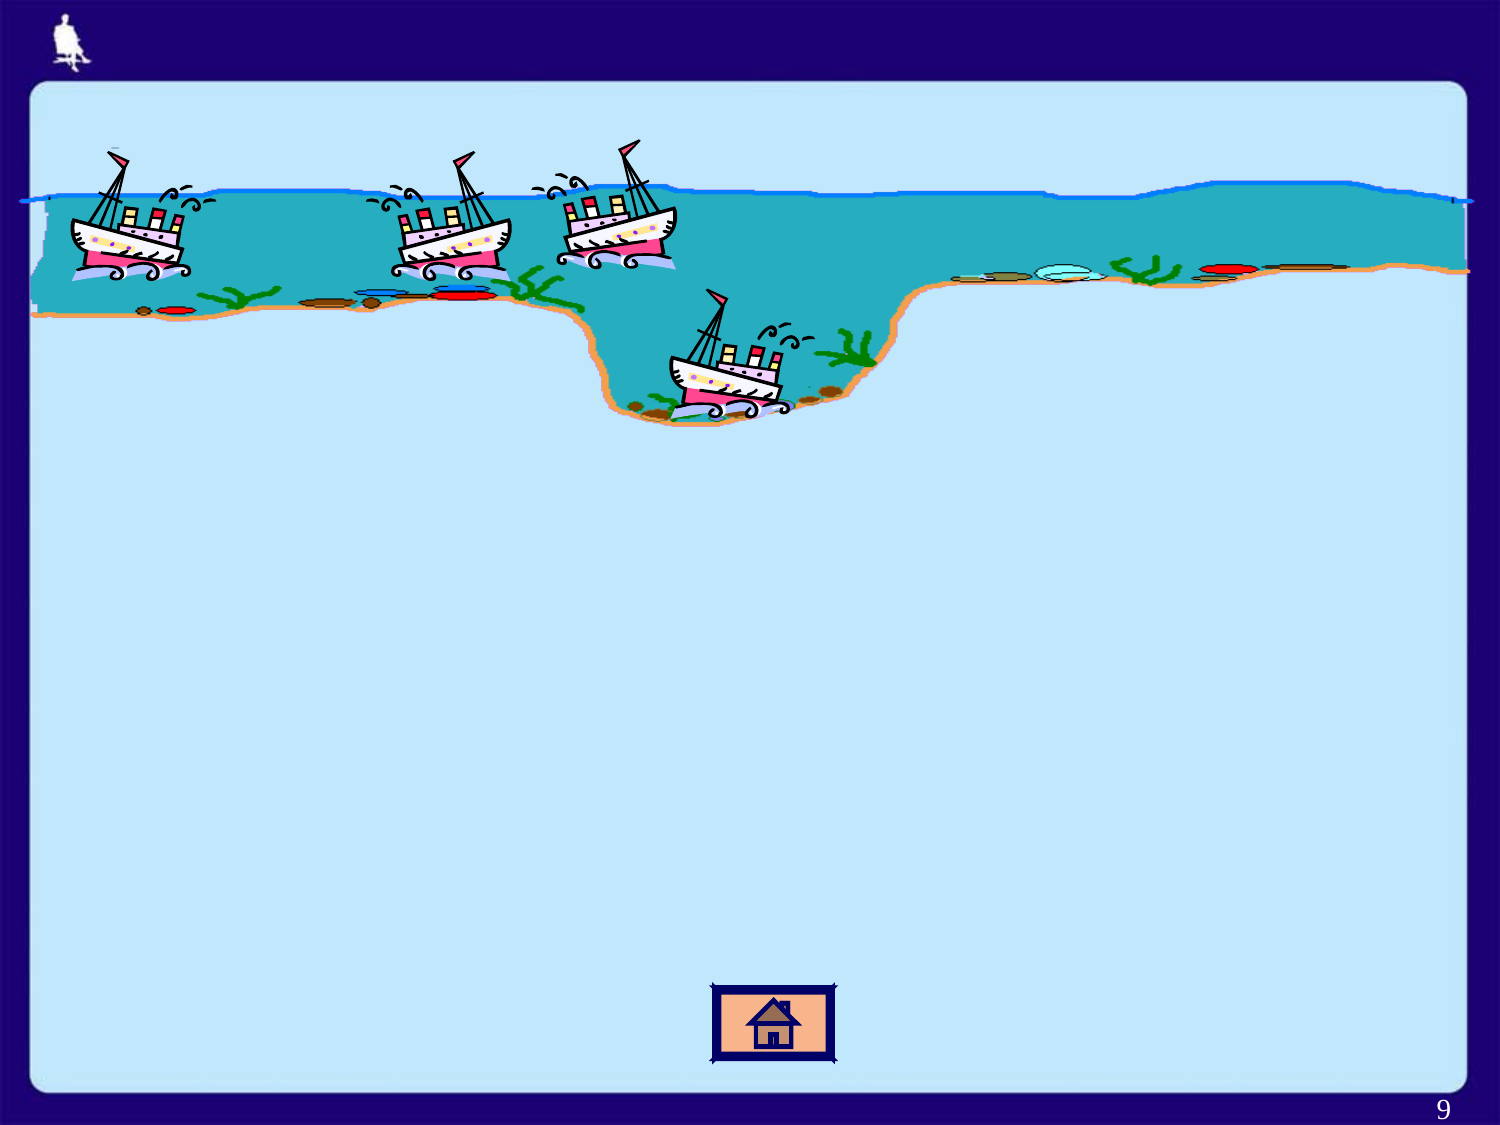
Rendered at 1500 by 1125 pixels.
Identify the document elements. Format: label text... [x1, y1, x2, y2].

text_box [716, 987, 833, 1059]
text_box <номер> [1116, 1082, 1467, 1125]
picture [0, 0, 1500, 1125]
